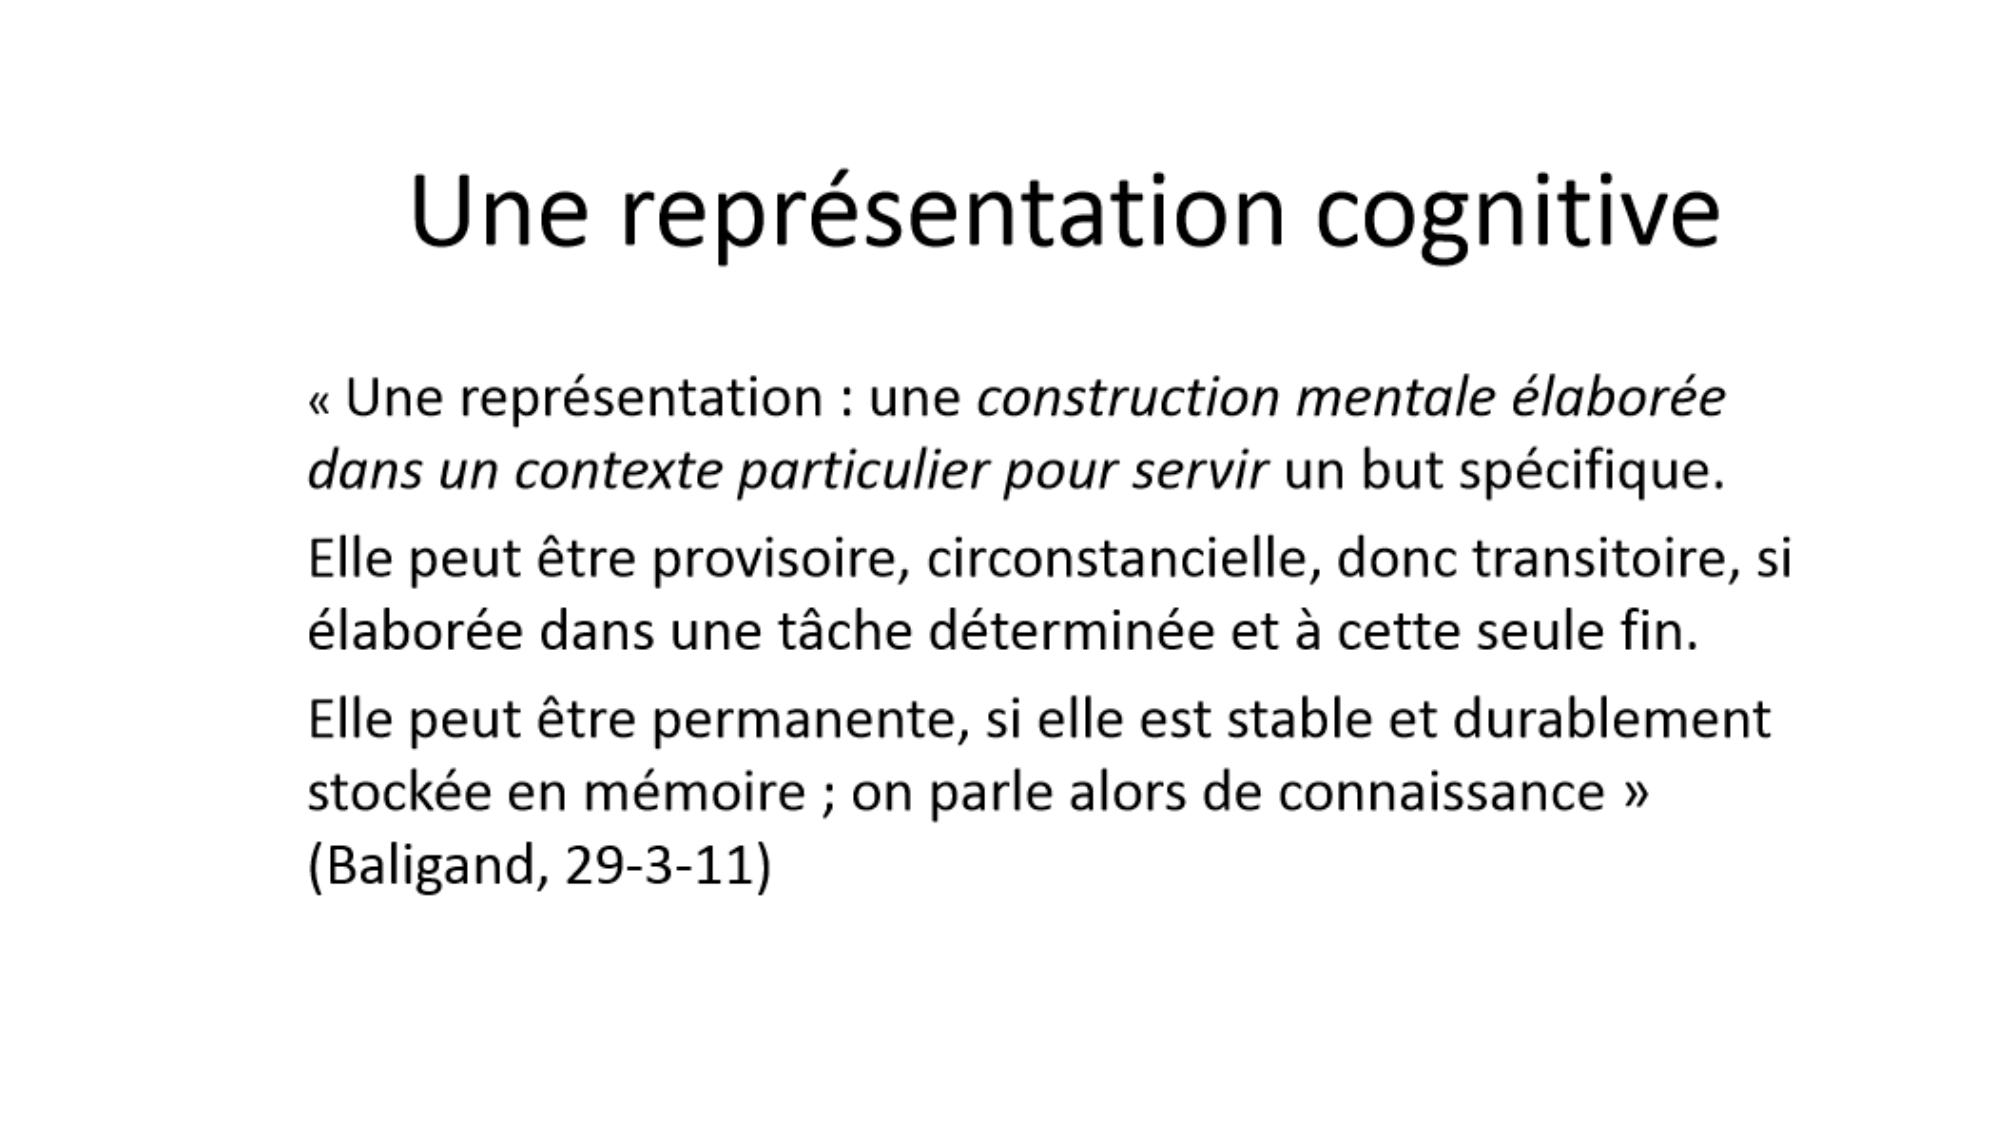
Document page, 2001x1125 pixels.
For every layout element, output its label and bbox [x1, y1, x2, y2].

picture [180, 54, 1969, 1089]
